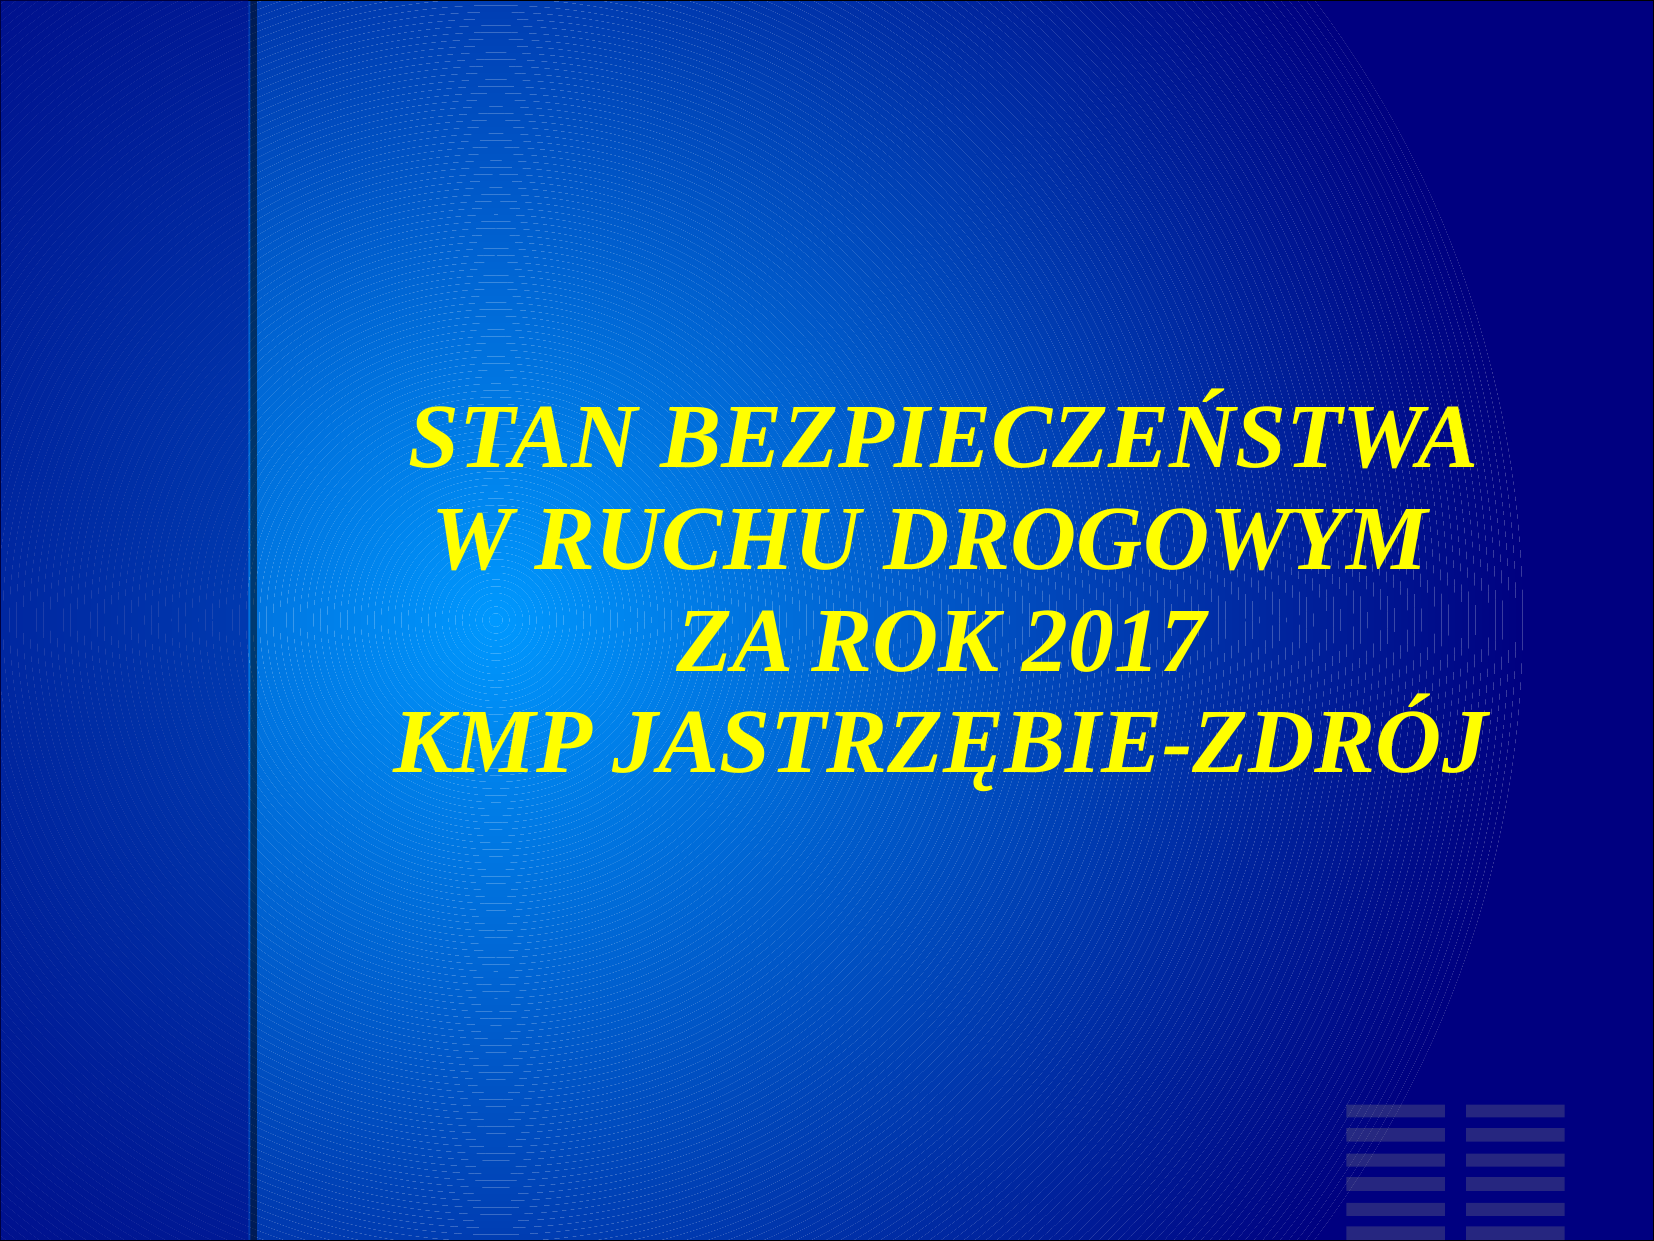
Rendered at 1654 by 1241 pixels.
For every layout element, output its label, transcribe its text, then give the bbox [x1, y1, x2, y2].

text_box STAN BEZPIECZEŃSTWA W RUCHU DROGOWYM ZA ROK 2017 KMP JASTRZĘBIE-ZDRÓJ [289, 319, 1595, 1114]
